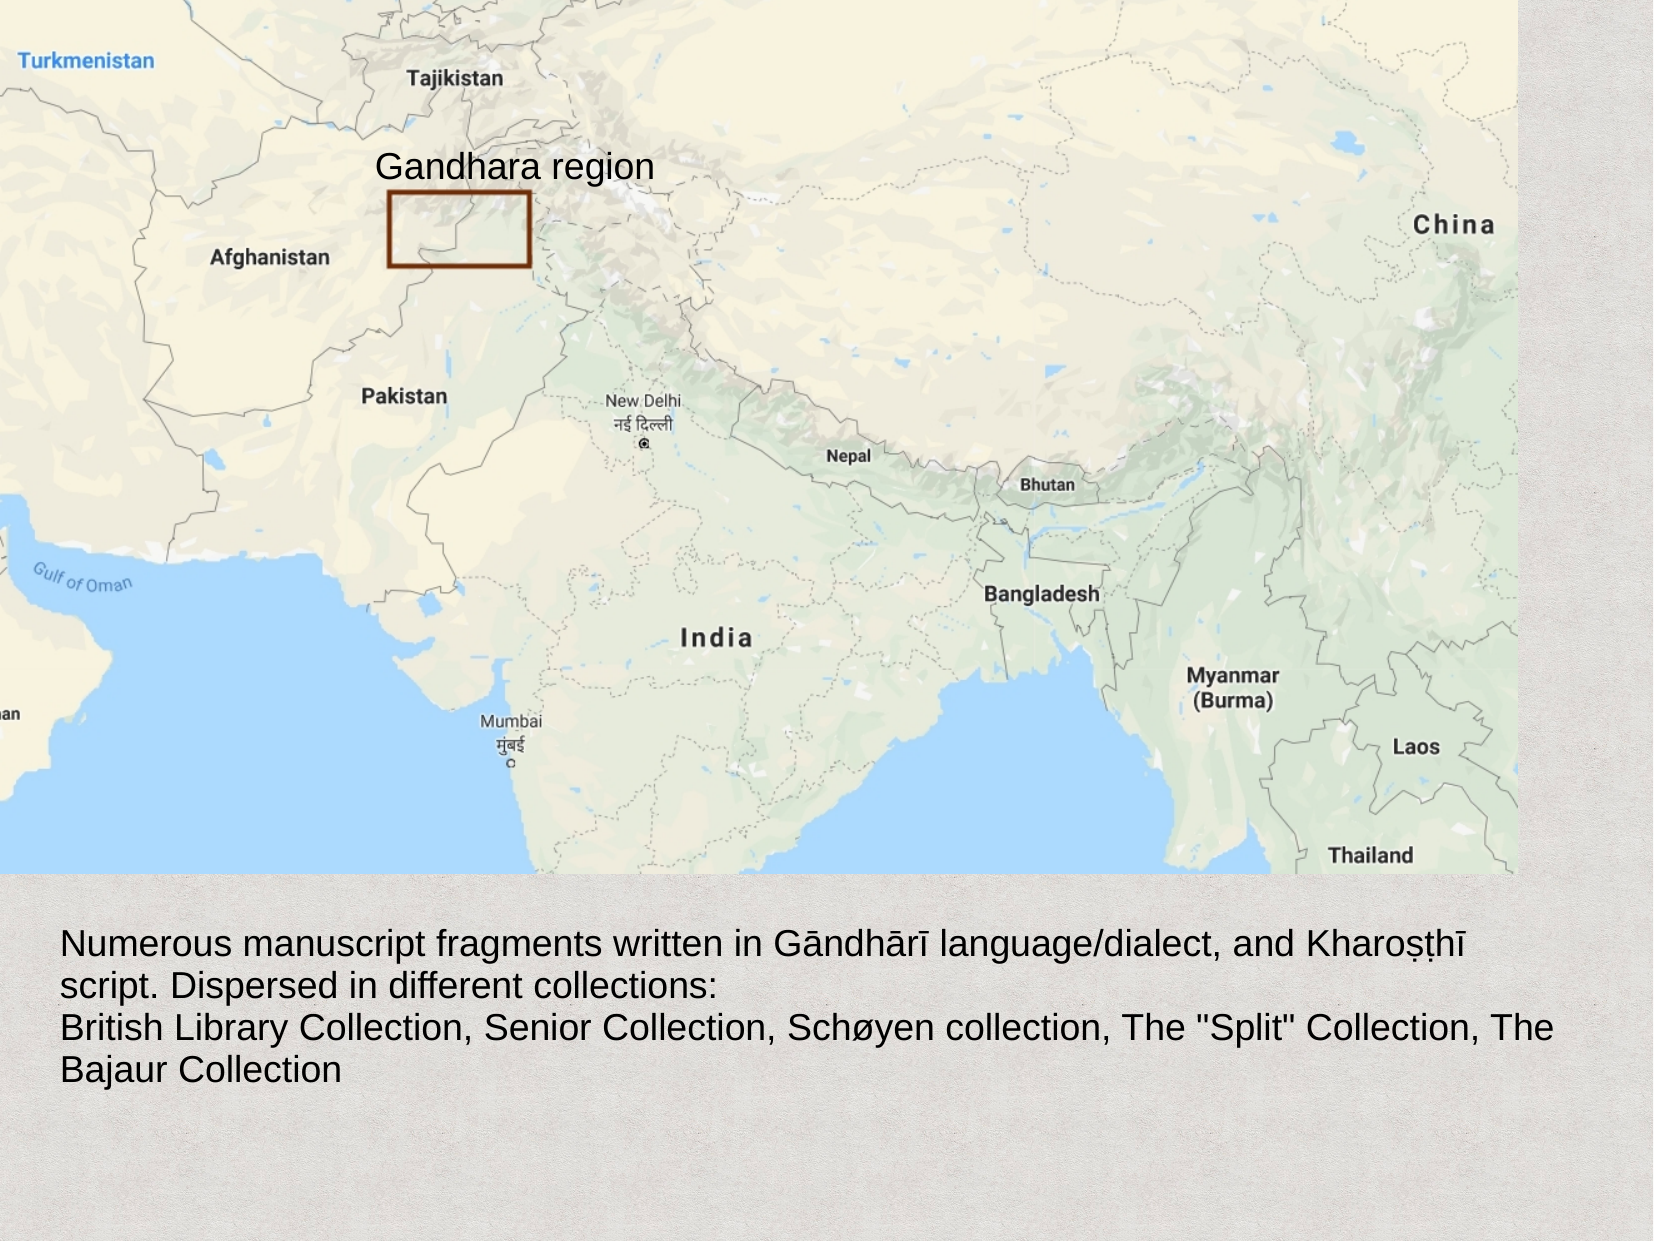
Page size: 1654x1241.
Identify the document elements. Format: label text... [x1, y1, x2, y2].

text_box Numerous manuscript fragments written in Gāndhārī language/dialect, and Kharoṣṭhī script. Dispersed in different collections: British Library Collection, Senior Collection, Schøyen collection, The "Split" Collection, The Bajaur Collection [45, 915, 1576, 1171]
picture [0, 0, 1654, 1241]
text_box Gandhara region [360, 138, 811, 196]
